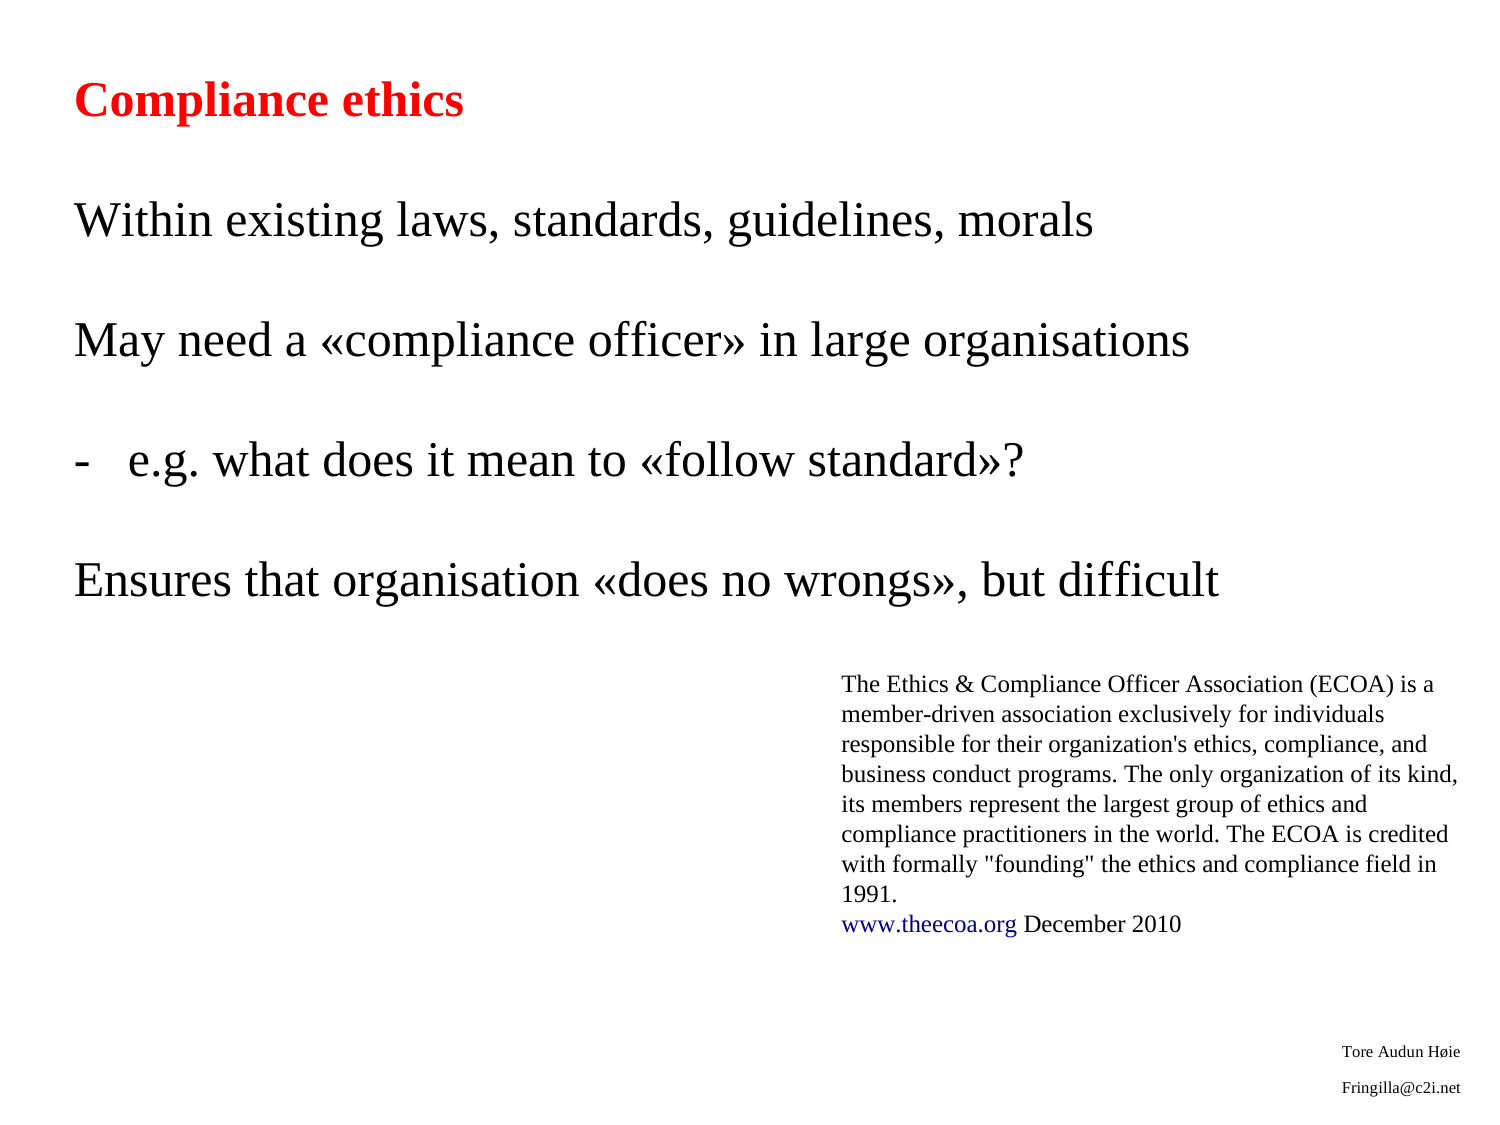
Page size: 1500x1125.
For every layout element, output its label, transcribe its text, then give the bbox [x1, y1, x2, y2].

text_box The Ethics & Compliance Officer Association (ECOA) is a member-driven association exclusively for individuals responsible for their organization's ethics, compliance, and business conduct programs. The only organization of its kind, its members represent the largest group of ethics and compliance practitioners in the world. The ECOA is credited with formally "founding" the ethics and compliance field in 1991. www.theecoa.org December 2010 [826, 660, 1477, 945]
text_box Compliance ethics Within existing laws, standards, guidelines, morals May need a «compliance officer» in large organisations - e.g. what does it mean to «follow standard»? Ensures that organisation «does no wrongs», but difficult [59, 59, 1447, 734]
text_box Tore Audun Høie Fringilla@c2i.net [1327, 1033, 1500, 1105]
